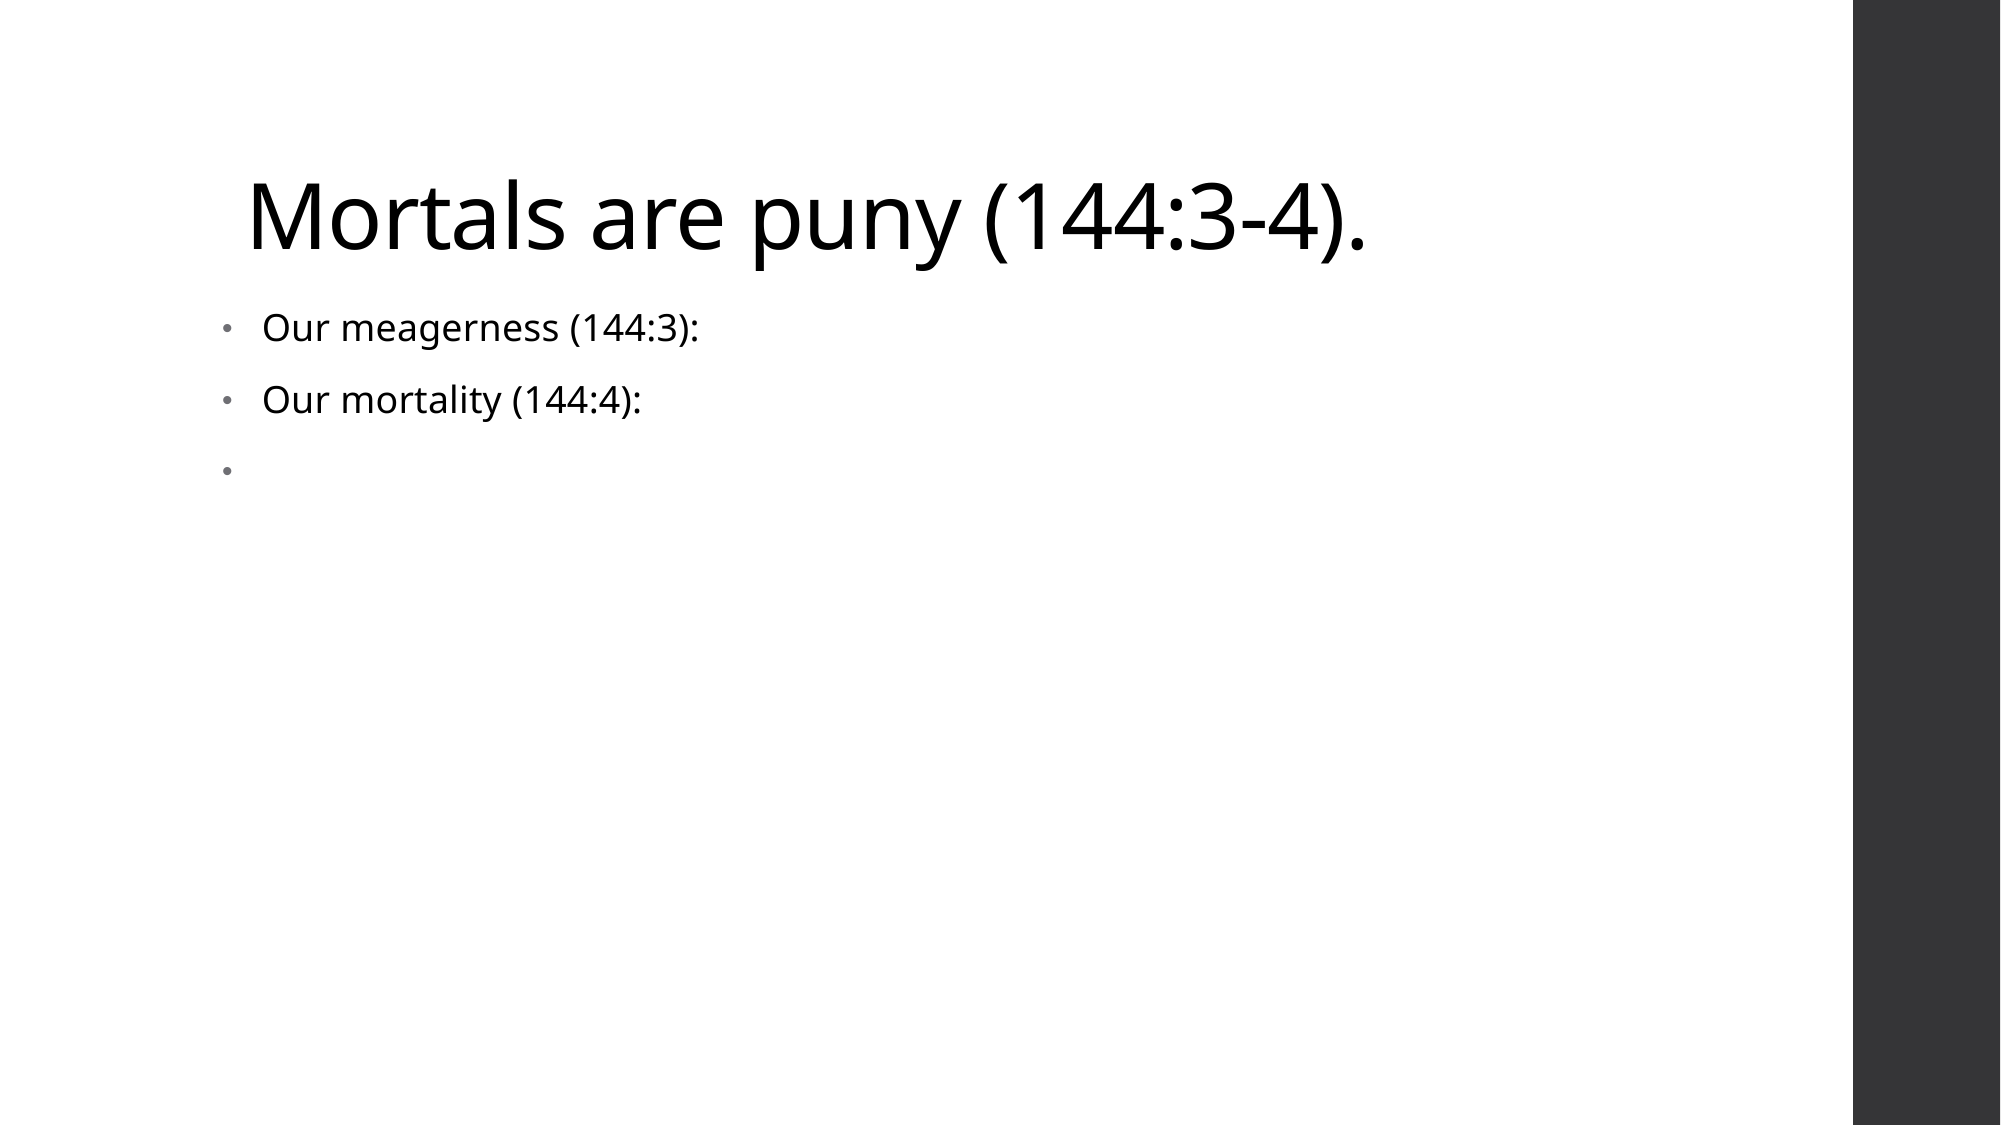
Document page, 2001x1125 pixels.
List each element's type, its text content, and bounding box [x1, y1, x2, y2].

list Our meagerness (144:3): Our mortality (144:4): [206, 299, 1617, 1014]
title Mortals are puny (144:3-4). [206, 60, 1797, 278]
